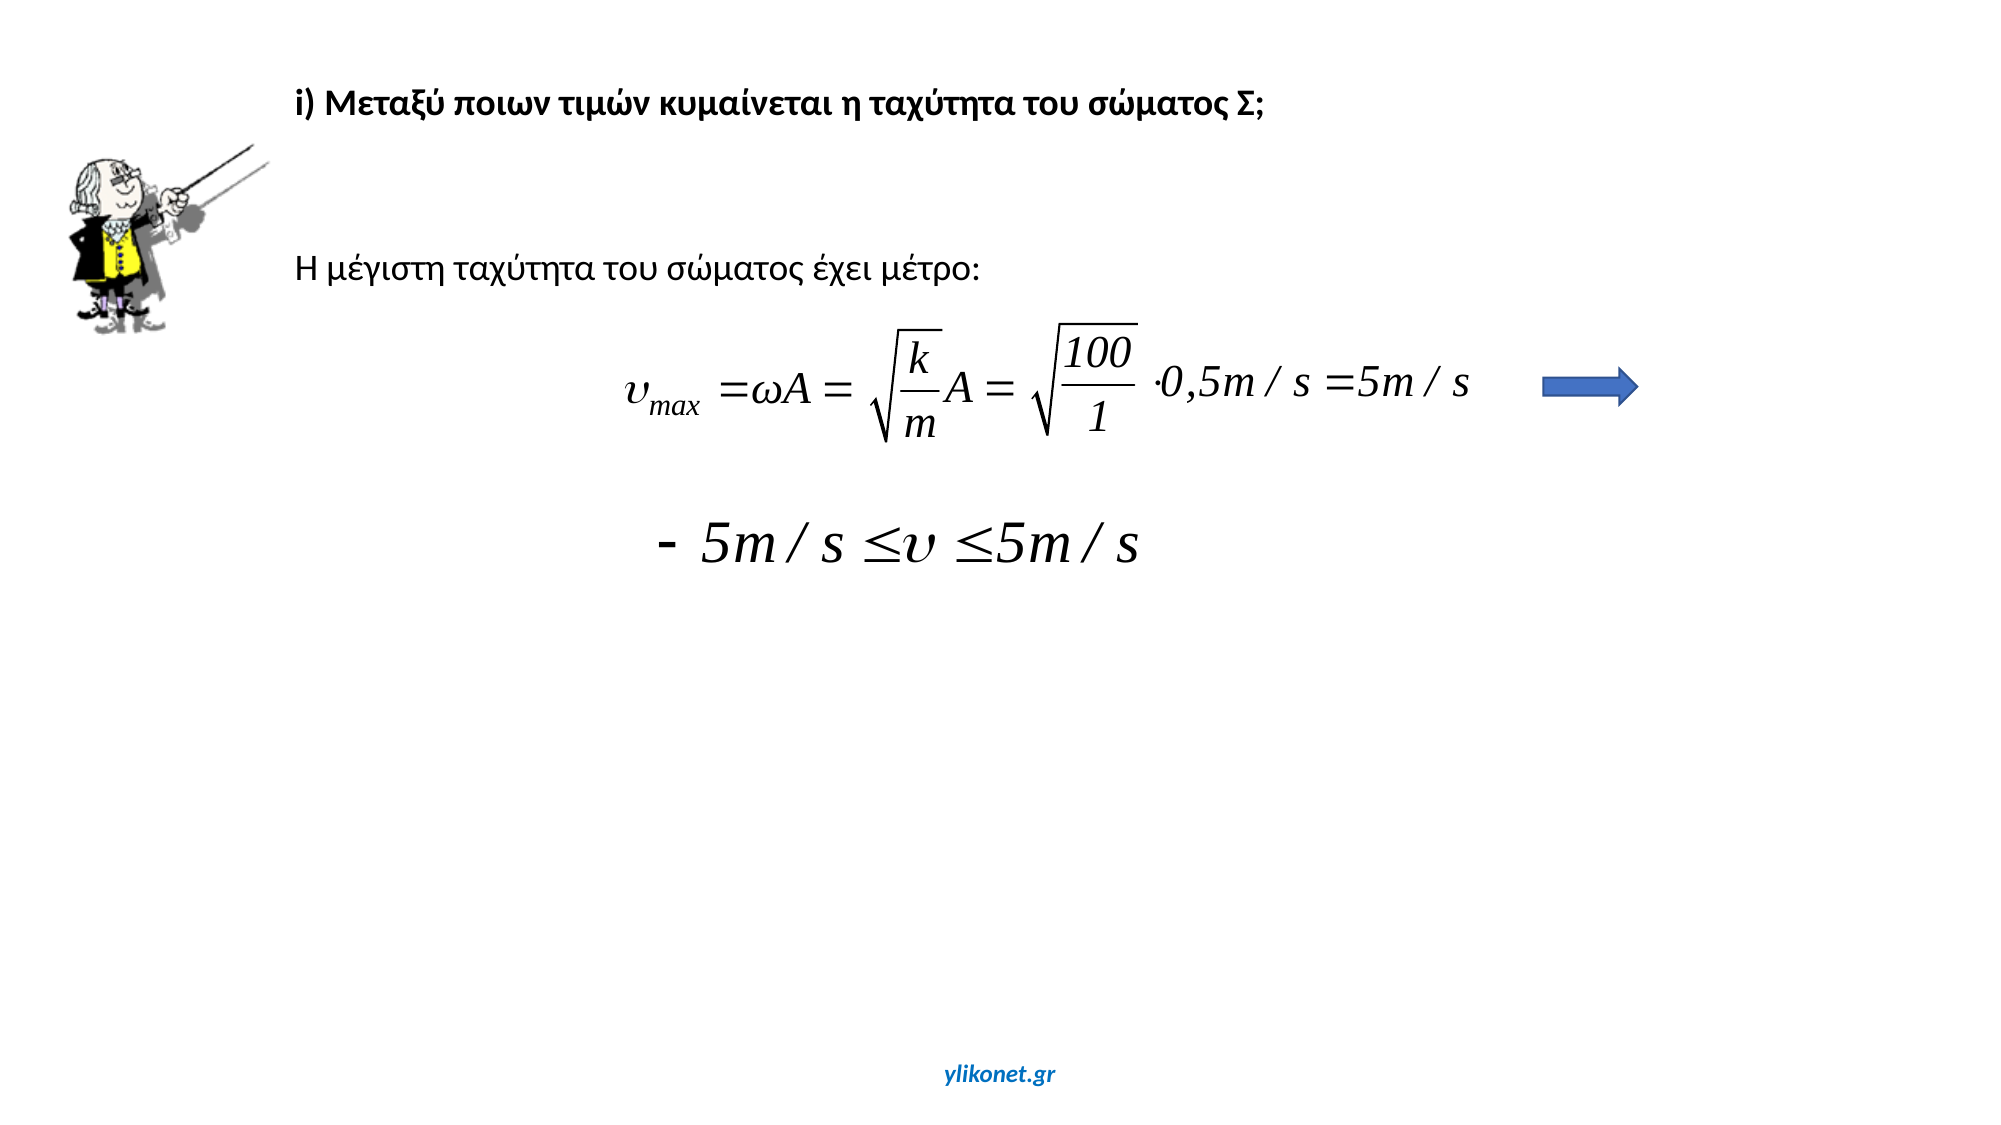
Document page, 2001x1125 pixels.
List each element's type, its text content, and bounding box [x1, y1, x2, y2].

text_box i) Μεταξύ ποιων τιμών κυμαίνεται η ταχύτητα του σώματος Σ; [279, 70, 1721, 132]
chart [619, 357, 852, 427]
chart [862, 318, 1015, 452]
chart [648, 507, 1150, 578]
text_box ylikonet.gr [683, 1042, 1317, 1103]
text_box [1543, 368, 1638, 405]
picture [56, 139, 258, 332]
chart [1023, 312, 1481, 446]
text_box Η μέγιστη ταχύτητα του σώματος έχει μέτρο: [279, 235, 1040, 297]
